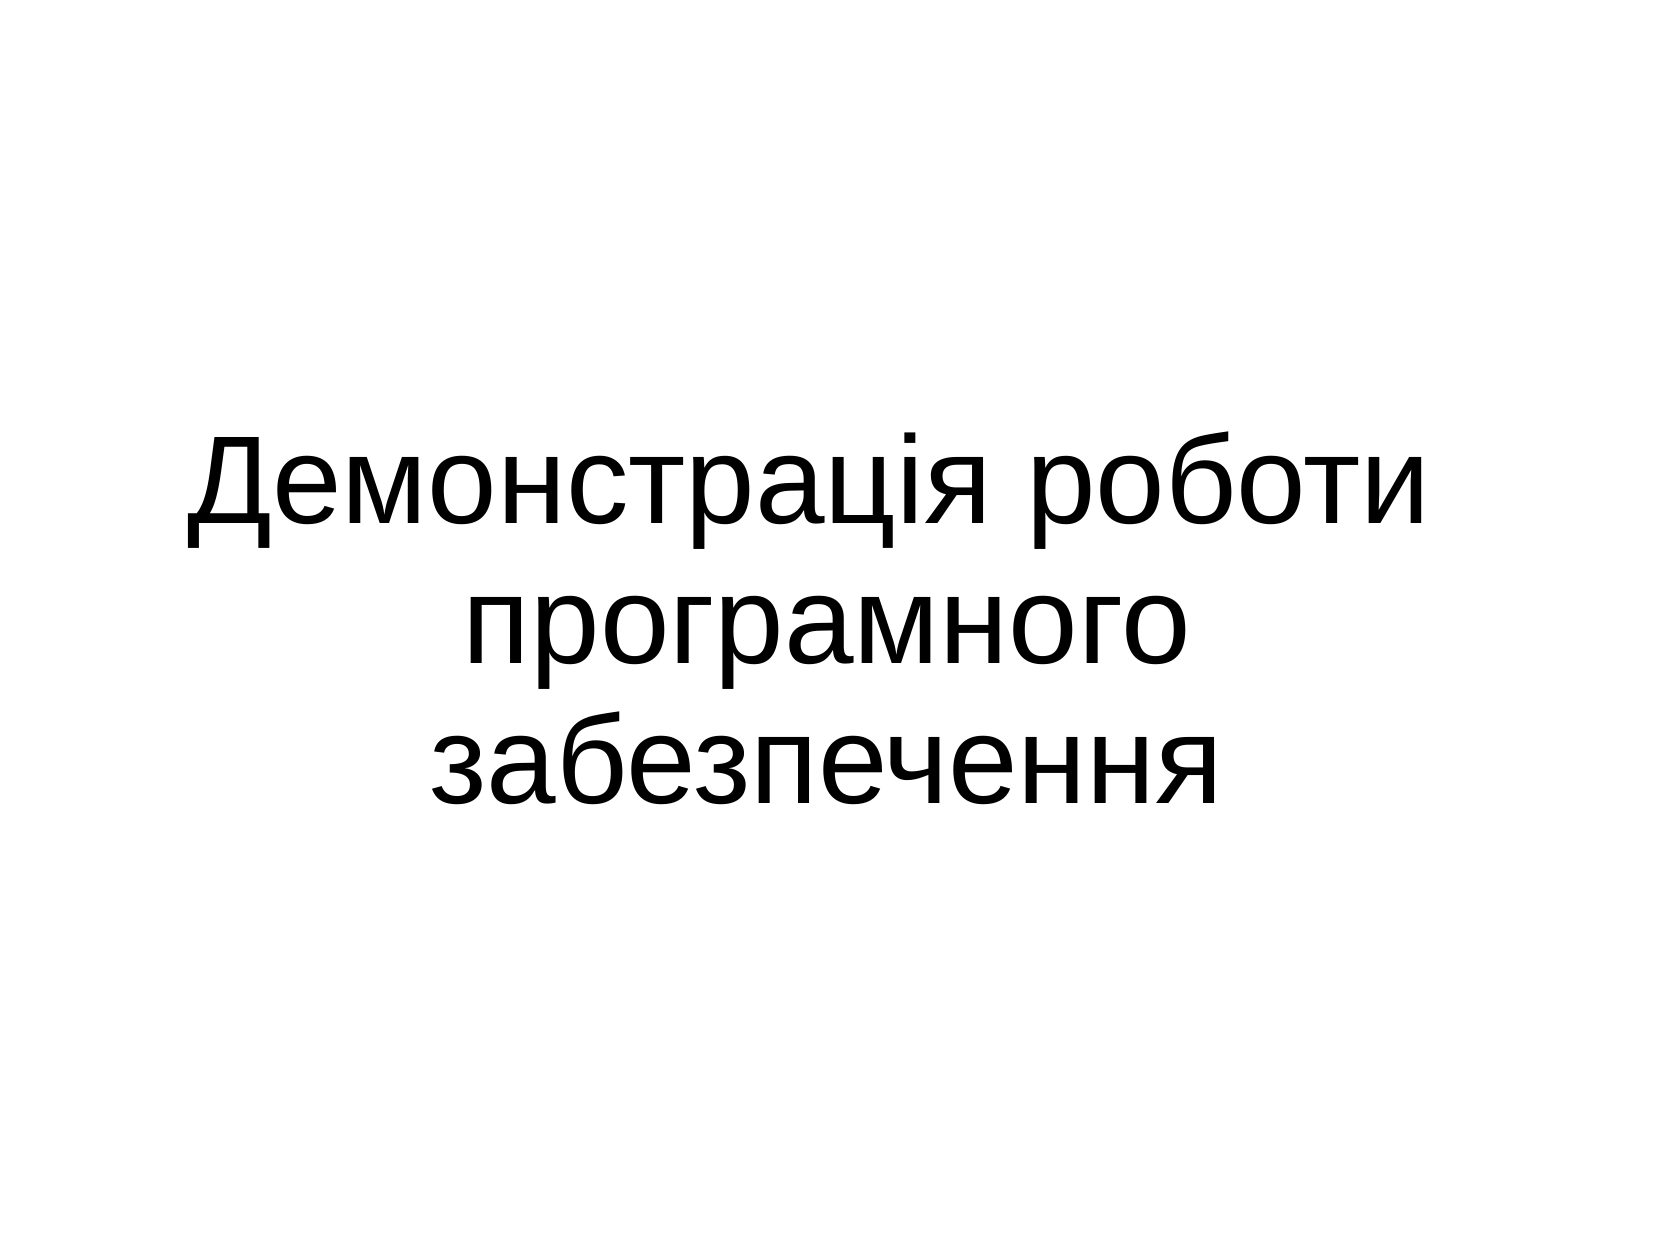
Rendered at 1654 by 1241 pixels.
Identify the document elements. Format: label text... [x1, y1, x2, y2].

title Демонстрація роботи програмного забезпечення [82, 410, 1571, 830]
